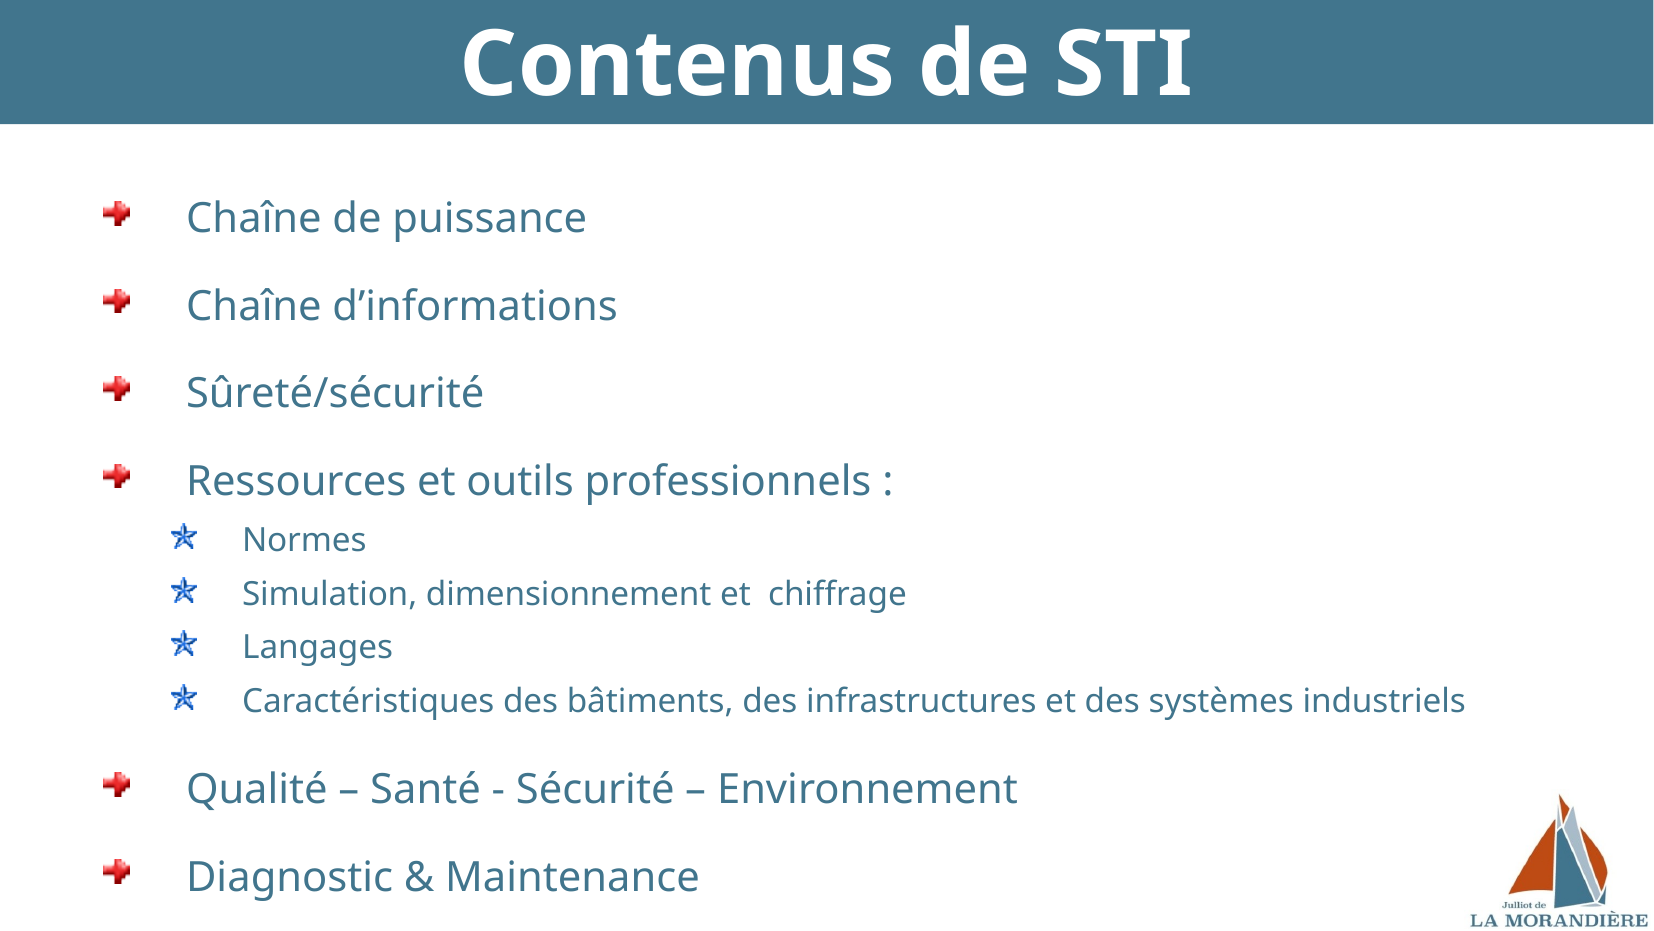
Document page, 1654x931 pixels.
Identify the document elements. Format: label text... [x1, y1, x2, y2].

picture [1464, 789, 1651, 930]
text_box Chaîne de puissance Chaîne d’informations Sûreté/sécurité Ressources et outils professionnels : Normes Simulation, dimensionnement et chiffrage Langages Caractéristiques des bâtiments, des infrastructures et des systèmes industriels Qualité – Santé - Sécurité – Environnement Diagnostic & Maintenance Communication [94, 188, 1577, 914]
title Contenus de STI [0, 0, 1654, 125]
